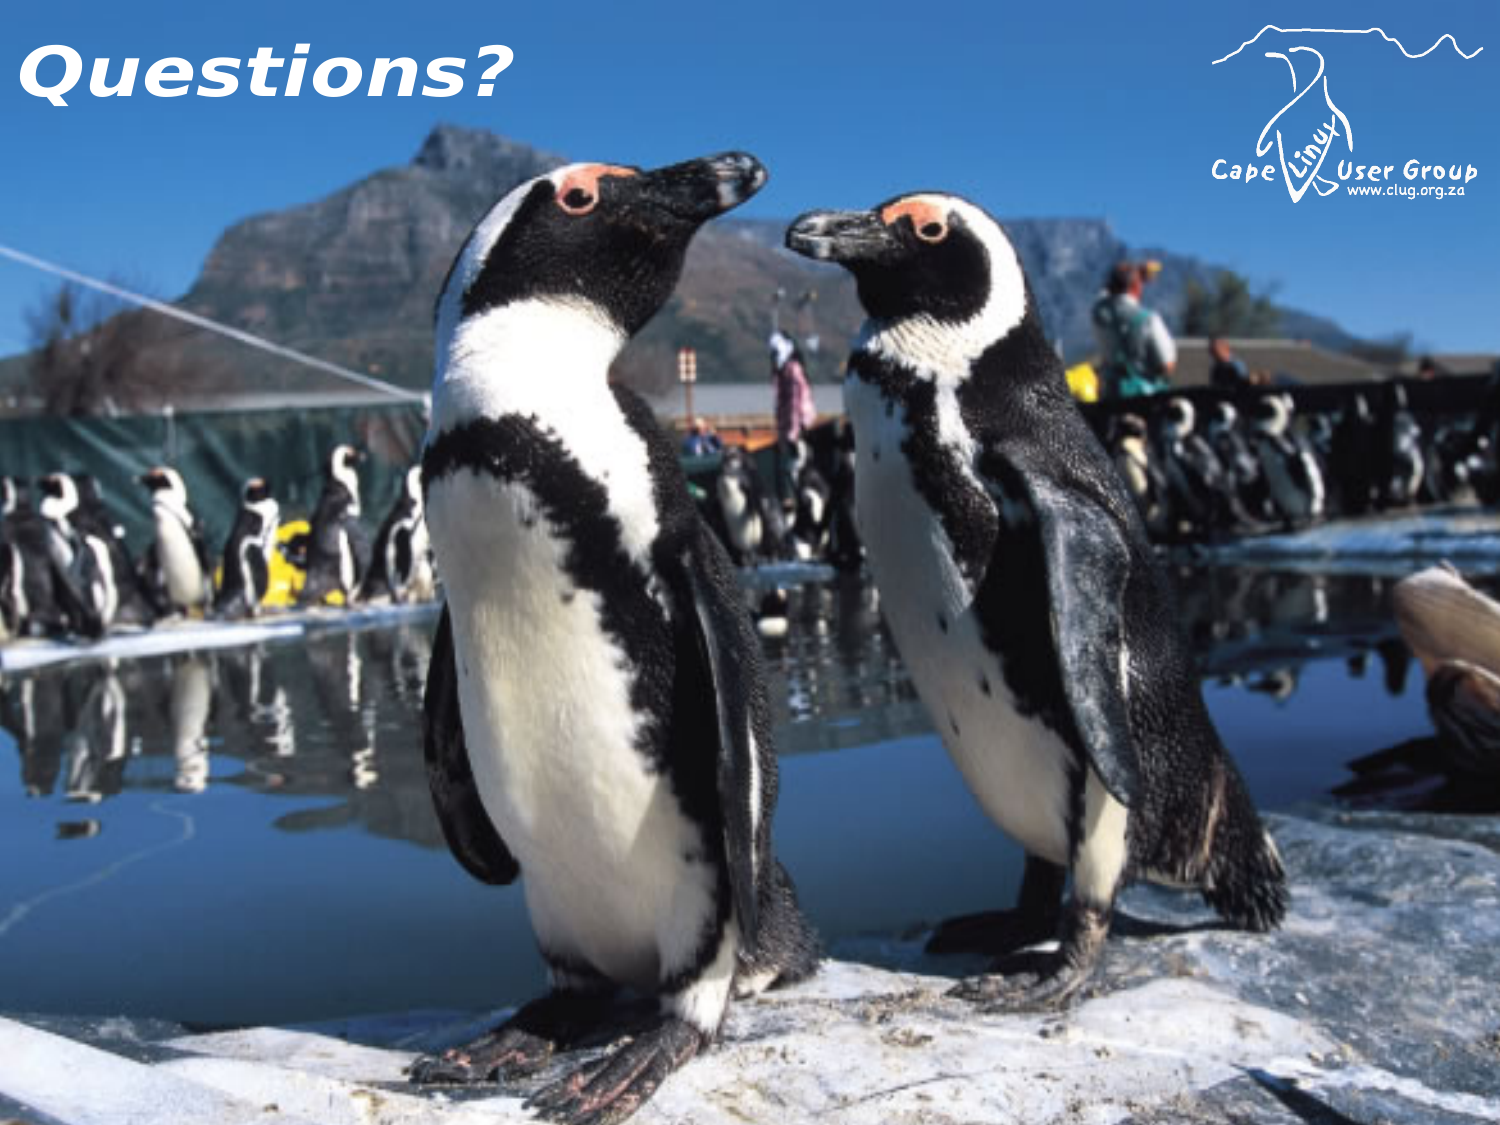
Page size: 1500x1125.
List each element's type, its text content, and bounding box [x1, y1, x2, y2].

text_box Questions? [17, 28, 518, 113]
picture [0, 0, 1500, 1125]
